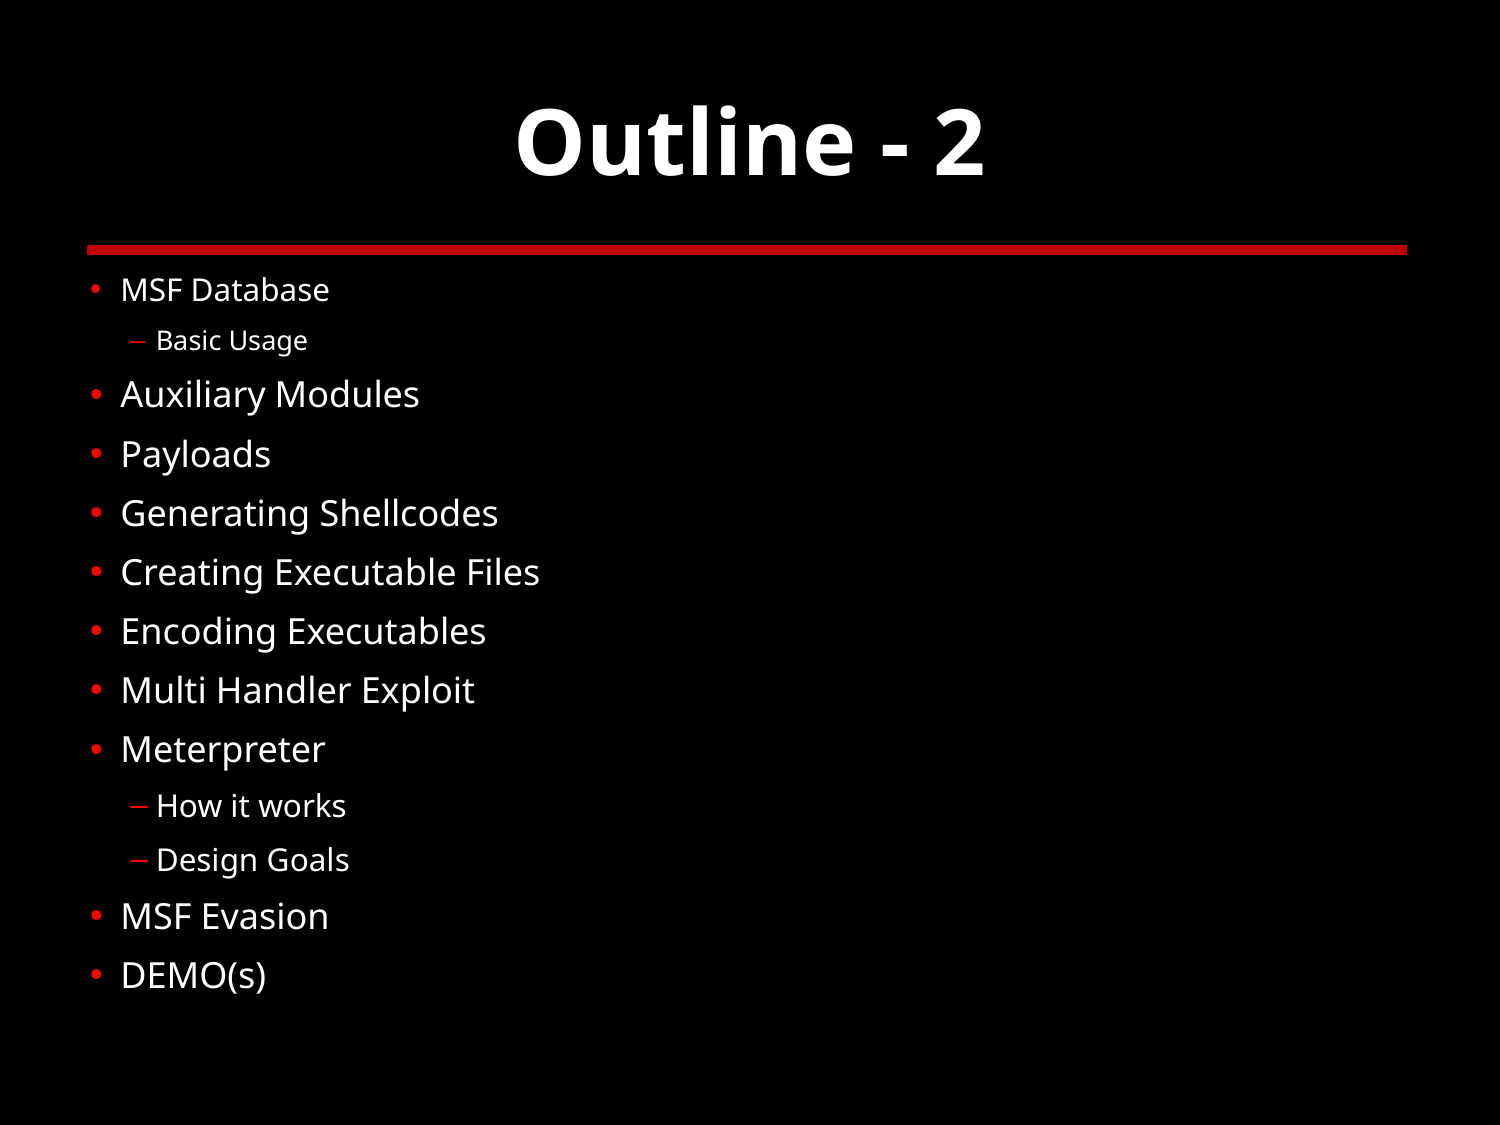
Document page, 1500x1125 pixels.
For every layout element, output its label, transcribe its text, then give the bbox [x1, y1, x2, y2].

title Outline - 2 [75, 45, 1425, 233]
list MSF Database Basic Usage Auxiliary Modules Payloads Generating Shellcodes Creating Executable Files Encoding Executables Multi Handler Exploit Meterpreter How it works Design Goals MSF Evasion DEMO(s) [75, 262, 1425, 1005]
